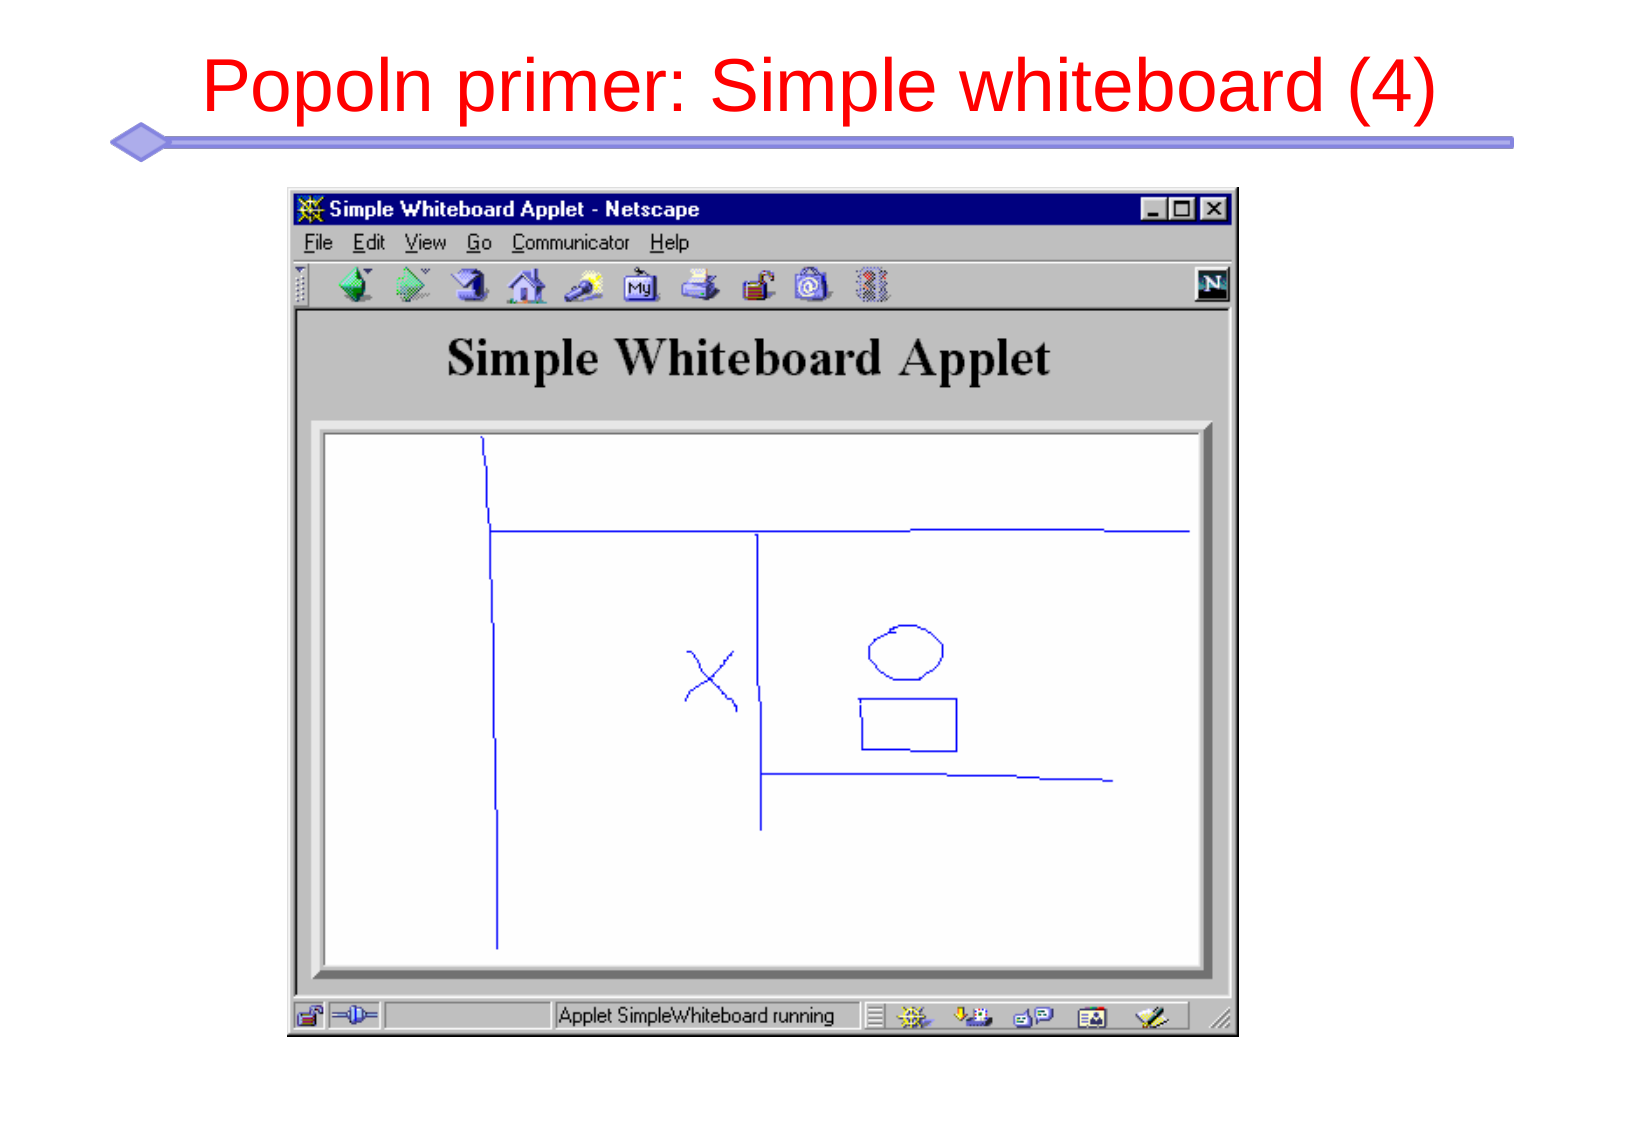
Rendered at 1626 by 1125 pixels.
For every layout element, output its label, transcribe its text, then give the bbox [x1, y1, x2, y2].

picture [109, 121, 1515, 163]
picture [287, 187, 1239, 1038]
title Popoln primer: Simple whiteboard (4) [125, 24, 1516, 138]
